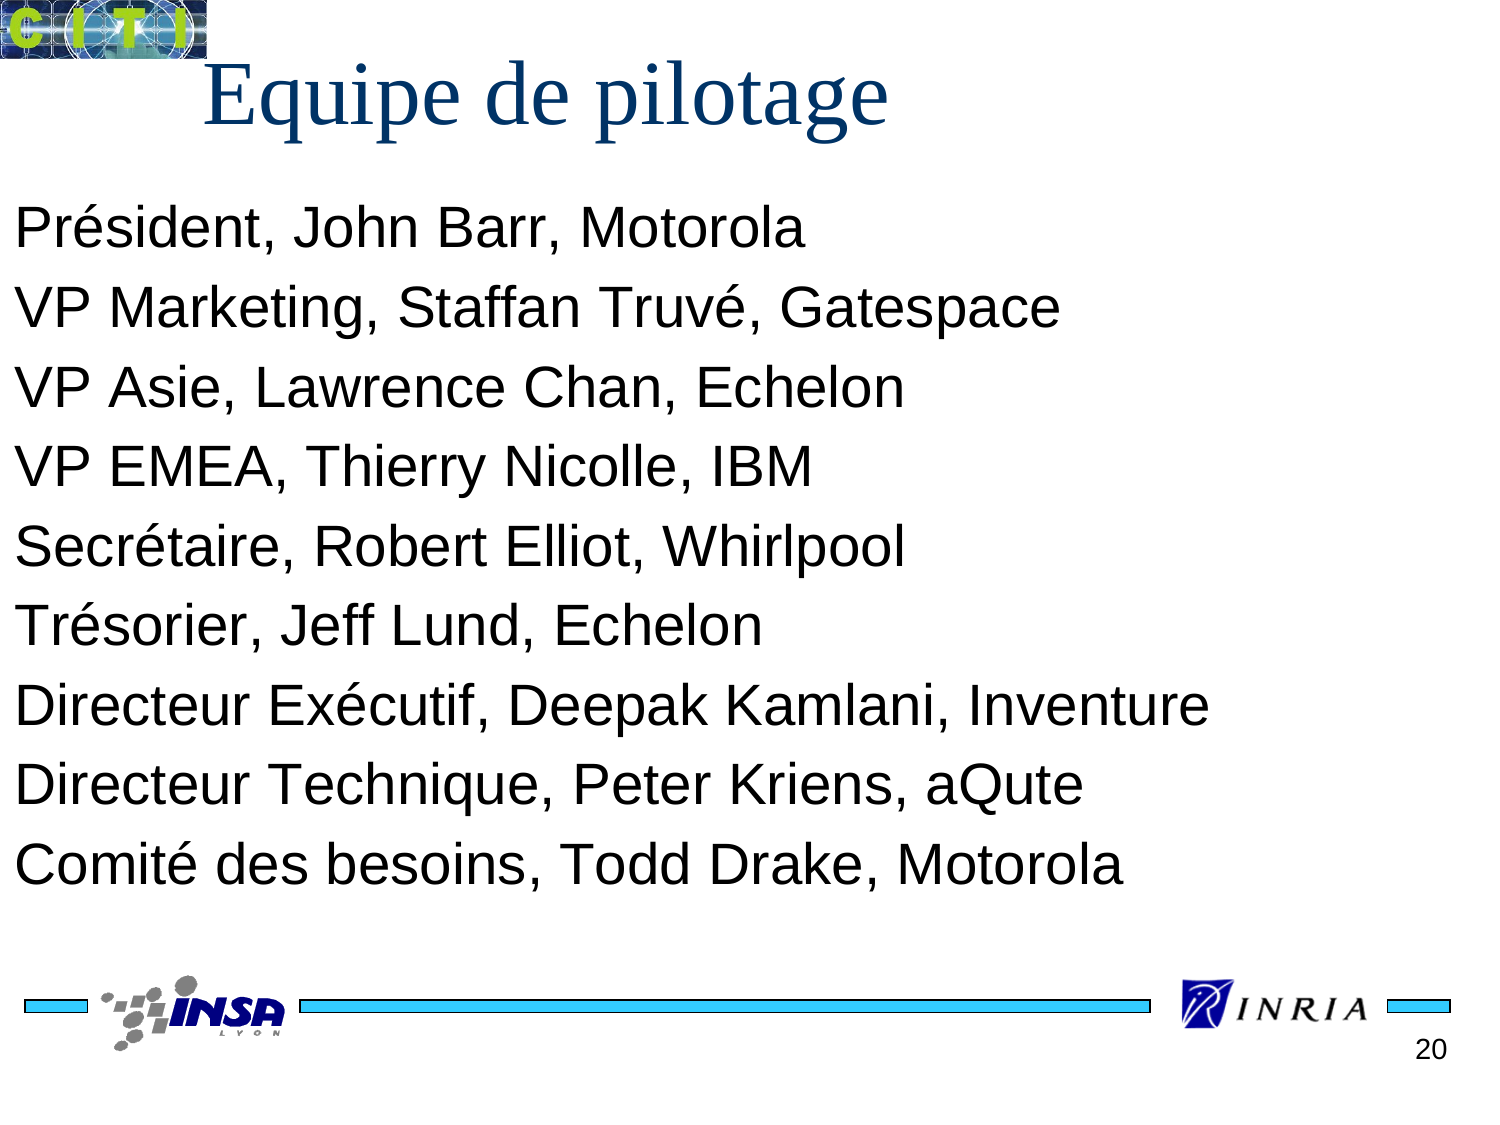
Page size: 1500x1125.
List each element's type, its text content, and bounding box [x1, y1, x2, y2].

picture [0, 0, 187, 59]
list Président, John Barr, Motorola VP Marketing, Staffan Truvé, Gatespace VP Asie, Lawrence Chan, Echelon VP EMEA, Thierry Nicolle, IBM Secrétaire, Robert Elliot, Whirlpool Trésorier, Jeff Lund, Echelon Directeur Exécutif, Deepak Kamlani, Inventure Directeur Technique, Peter Kriens, aQute Comité des besoins, Todd Drake, Motorola [0, 187, 1500, 905]
title Equipe de pilotage [187, 0, 1463, 187]
picture [1175, 977, 1375, 1032]
